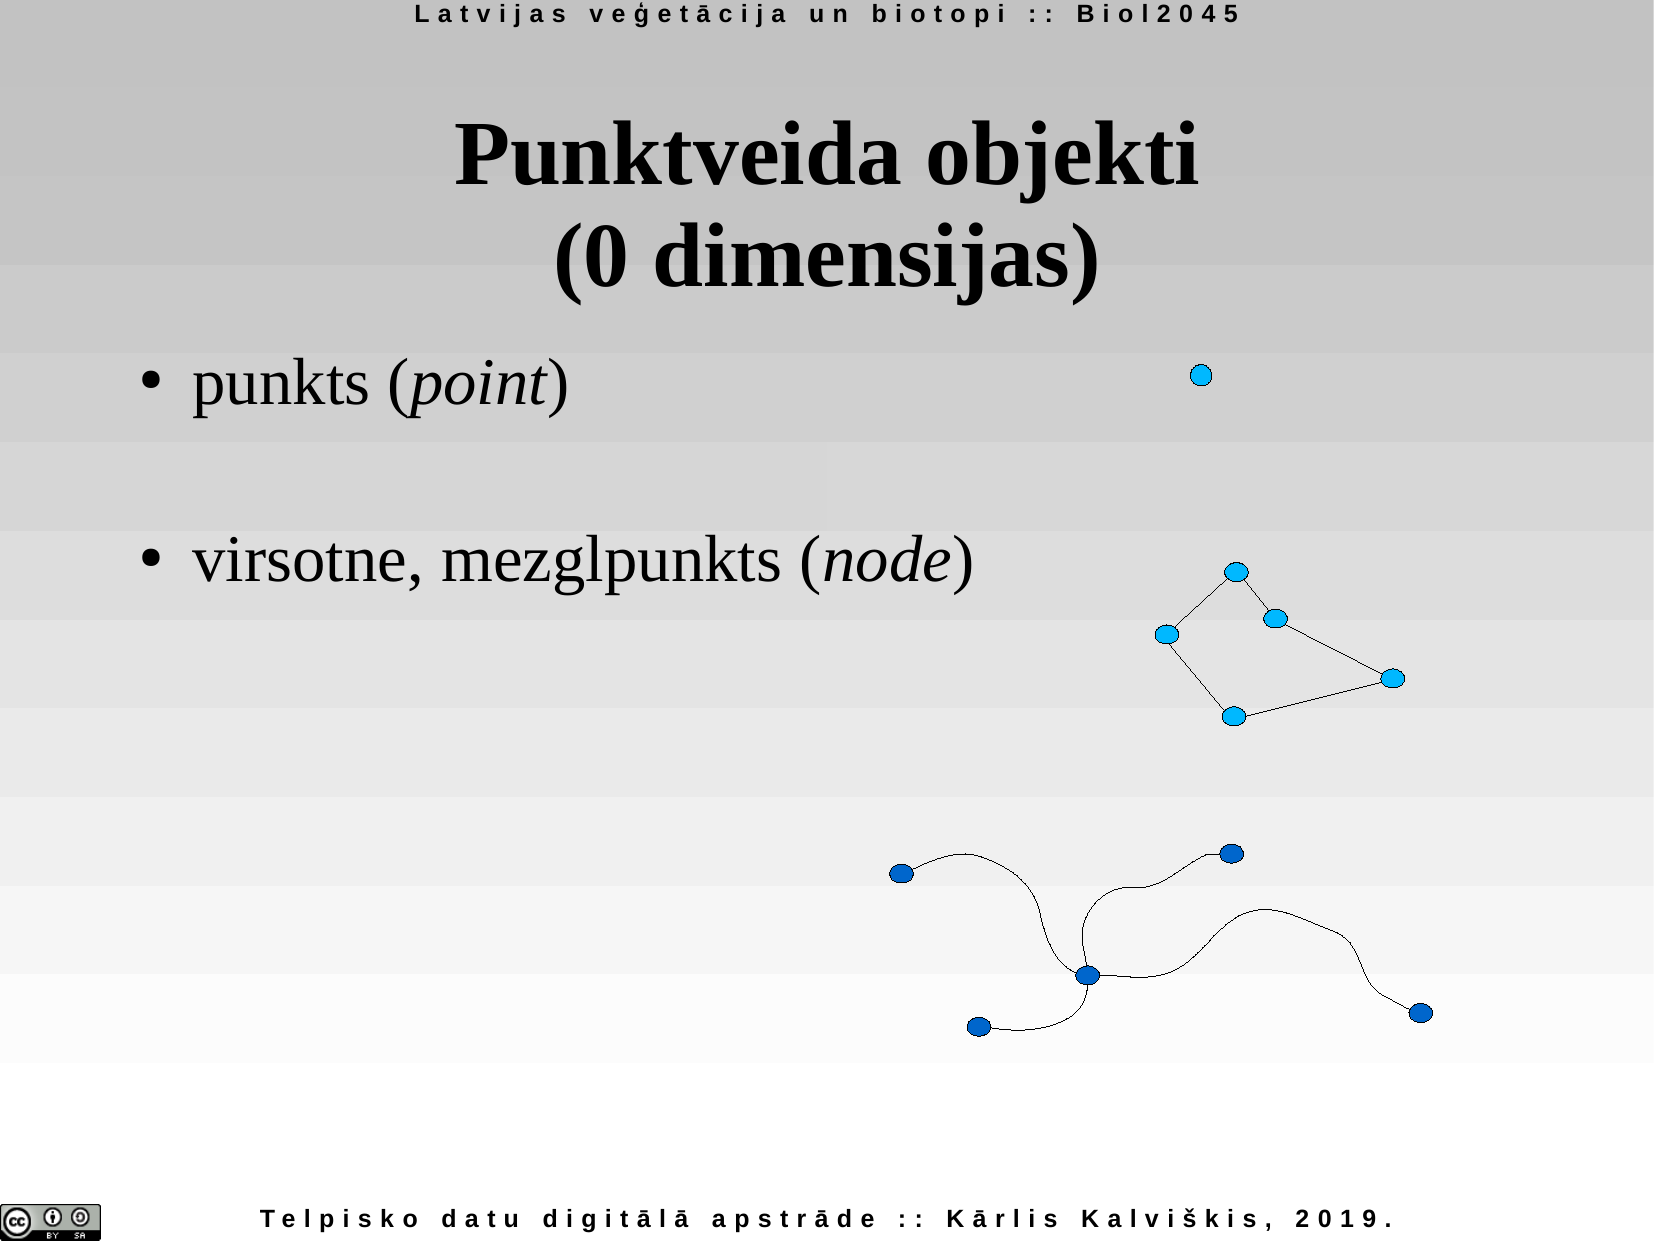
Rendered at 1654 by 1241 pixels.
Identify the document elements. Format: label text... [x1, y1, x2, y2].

list punkts (point) virsotne, mezglpunkts (node) [121, 344, 1534, 1127]
text_box [1190, 364, 1212, 386]
text_box [1408, 1003, 1433, 1023]
text_box [1224, 562, 1249, 582]
title Punktveida objekti (0 dimensijas) [121, 102, 1534, 311]
text_box [889, 864, 914, 883]
text_box [967, 1017, 991, 1037]
text_box [1075, 965, 1100, 985]
picture [0, 0, 1654, 1241]
text_box [1380, 668, 1405, 688]
text_box [1263, 609, 1288, 628]
text_box [1219, 844, 1244, 864]
text_box [1155, 624, 1179, 644]
text_box [1222, 706, 1246, 726]
